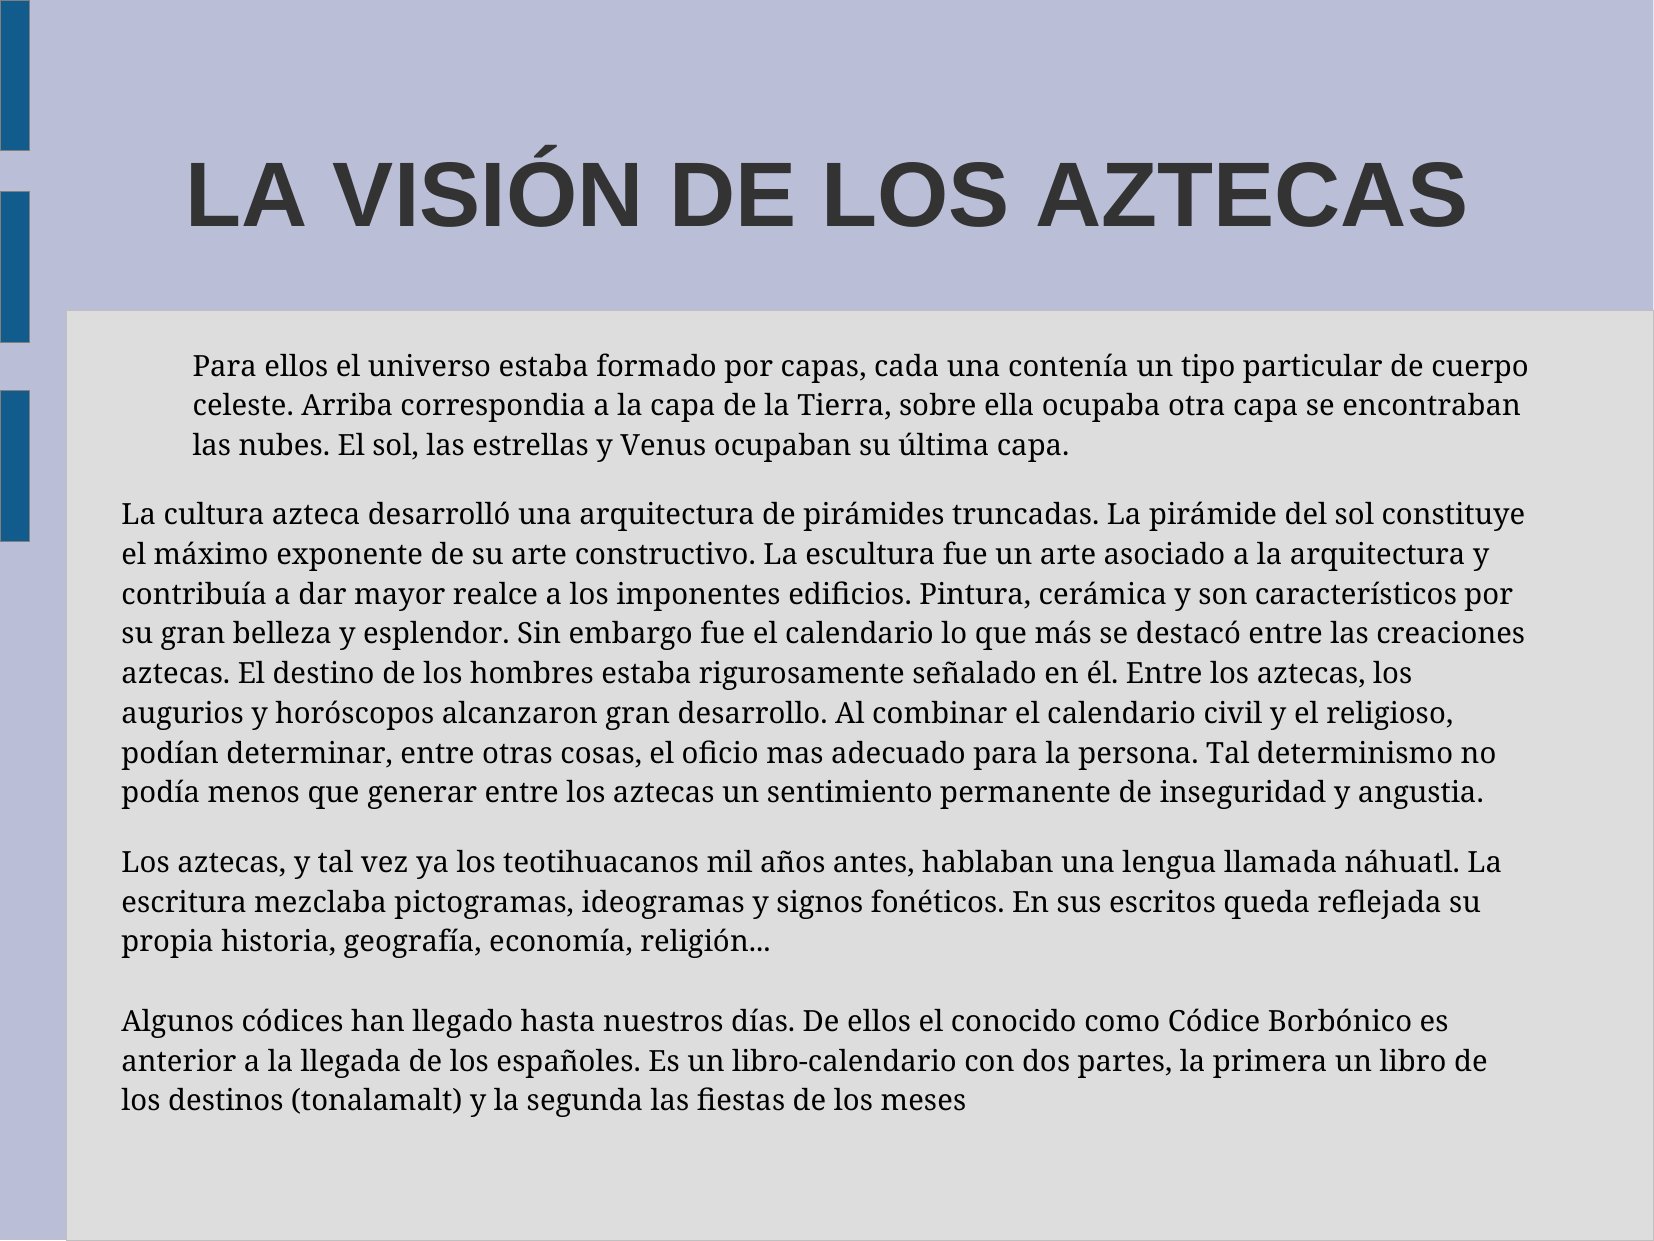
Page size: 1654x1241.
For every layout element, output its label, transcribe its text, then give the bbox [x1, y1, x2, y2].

title LA VISIÓN DE LOS AZTECAS [121, 91, 1534, 299]
list Para ellos el universo estaba formado por capas, cada una contenía un tipo particular de cuerpo celeste. Arriba correspondia a la capa de la Tierra, sobre ella ocupaba otra capa se encontraban las nubes. El sol, las estrellas y Venus ocupaban su última capa. La cultura azteca desarrolló una arquitectura de pirámides truncadas. La pirámide del sol constituye el máximo exponente de su arte constructivo. La escultura fue un arte asociado a la arquitectura y contribuía a dar mayor realce a los imponentes edificios. Pintura, cerámica y son característicos por su gran belleza y esplendor. Sin embargo fue el calendario lo que más se destacó entre las creaciones aztecas. El destino de los hombres estaba rigurosamente señalado en él. Entre los aztecas, los augurios y horóscopos alcanzaron gran desarrollo. Al combinar el calendario civil y el religioso, podían determinar, entre otras cosas, el oficio mas adecuado para la persona. Tal determinismo no podía menos que generar entre los aztecas un sentimiento permanente de inseguridad y angustia. Los aztecas, y tal vez ya los teotihuacanos mil años antes, hablaban una lengua llamada náhuatl. La escritura mezclaba pictogramas, ideogramas y signos fonéticos. En sus escritos queda reflejada su propia historia, geografía, economía, religión... Algunos códices han llegado hasta nuestros días. De ellos el conocido como Códice Borbónico es anterior a la llegada de los españoles. Es un libro-calendario con dos partes, la primera un libro de los destinos (tonalamalt) y la segunda las fiestas de los meses [121, 344, 1534, 1127]
